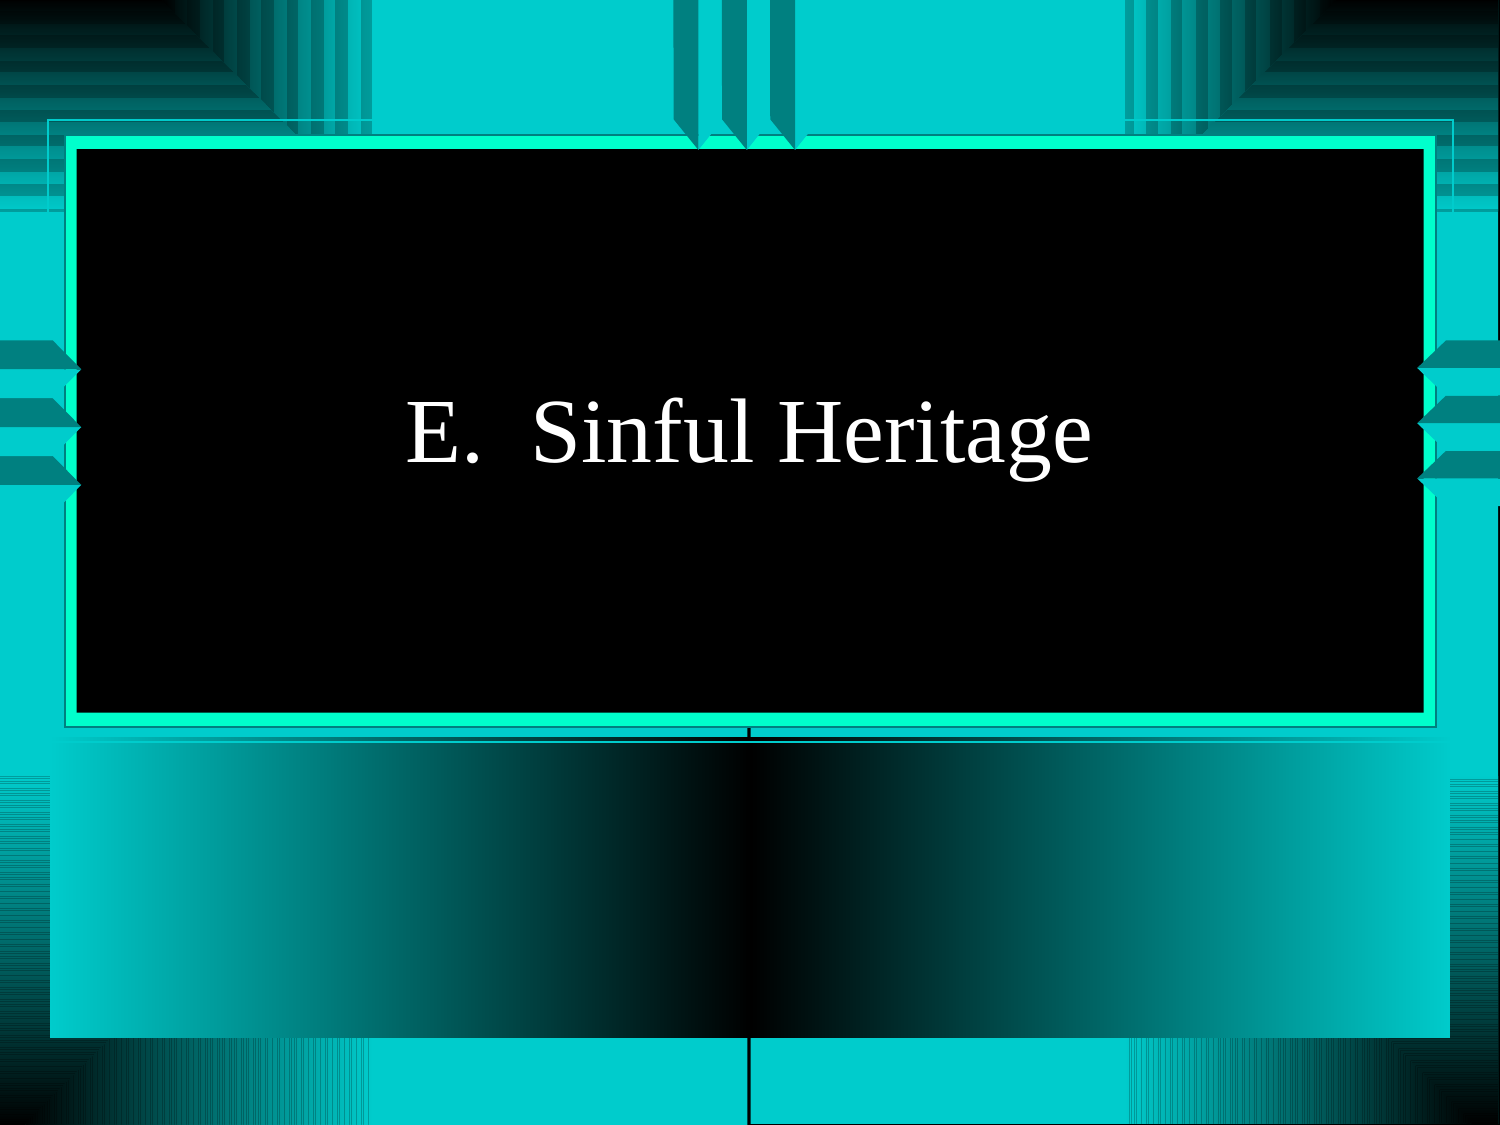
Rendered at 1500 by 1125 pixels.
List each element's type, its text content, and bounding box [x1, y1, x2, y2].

title E. Sinful Heritage [112, 337, 1388, 526]
